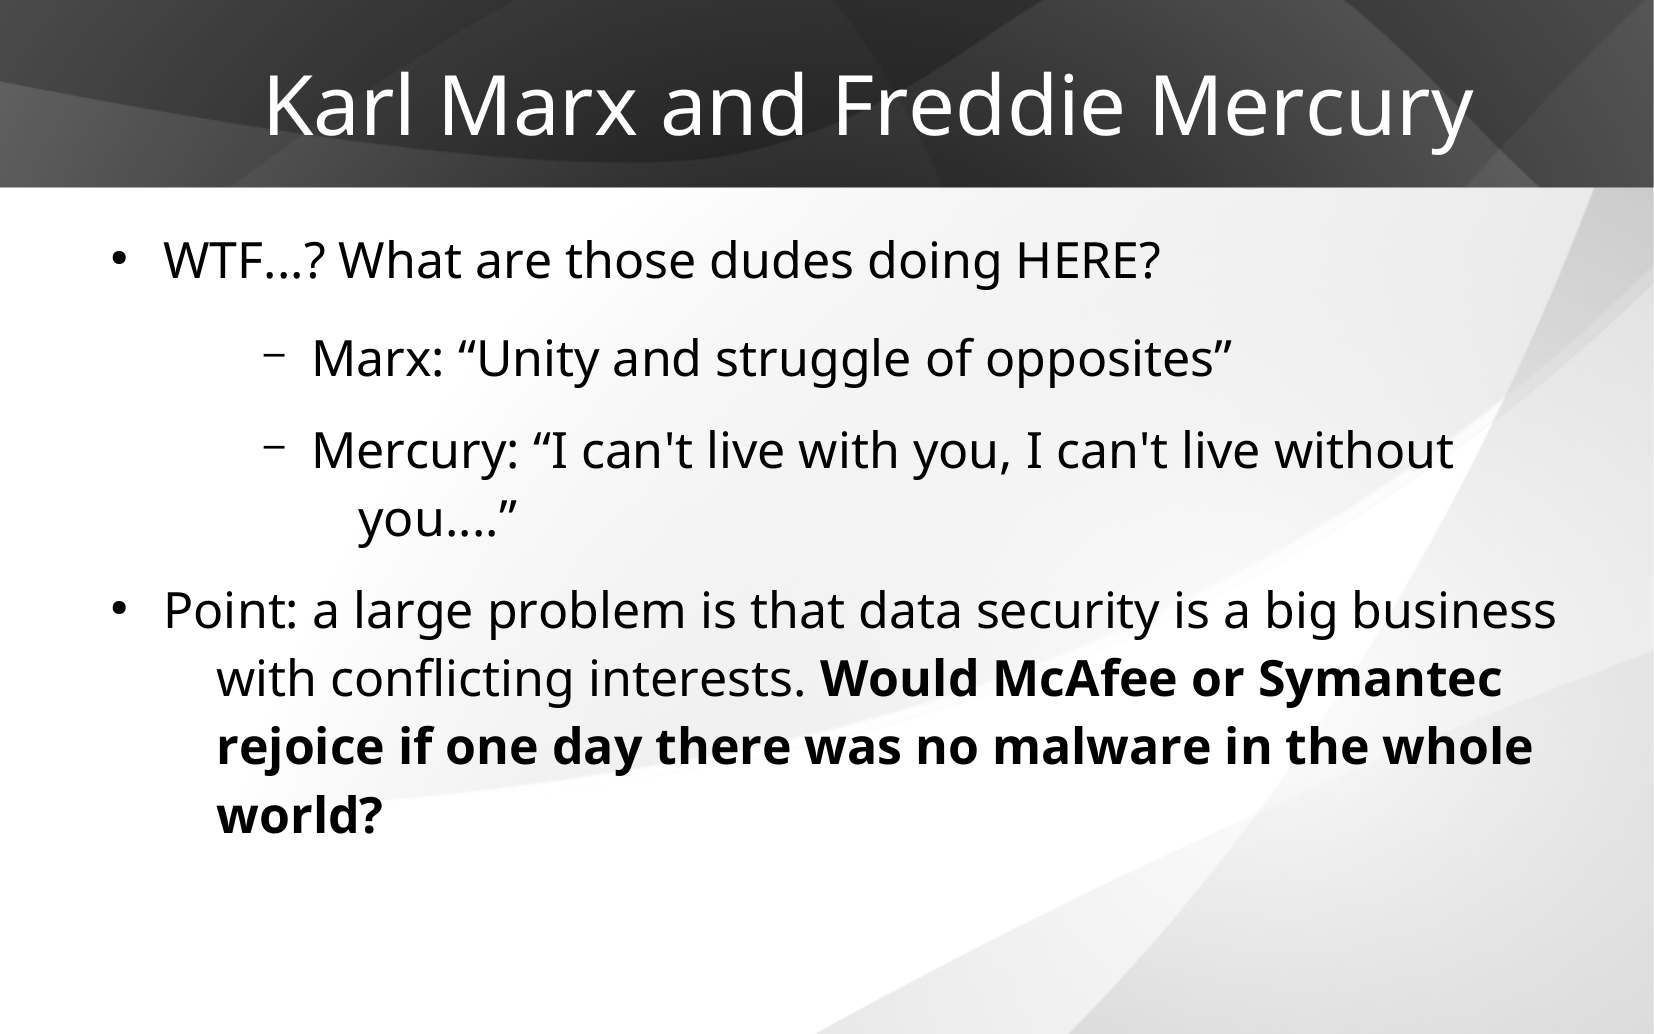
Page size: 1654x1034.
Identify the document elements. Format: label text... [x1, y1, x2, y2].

title Karl Marx and Freddie Mercury [124, 0, 1613, 208]
picture [0, 0, 1654, 1034]
list WTF...? What are those dudes doing HERE? Marx: “Unity and struggle of opposites” Mercury: “I can't live with you, I can't live without you....” Point: a large problem is that data security is a big business with conflicting interests. Would McAfee or Symantec rejoice if one day there was no malware in the whole world? [75, 225, 1613, 1013]
